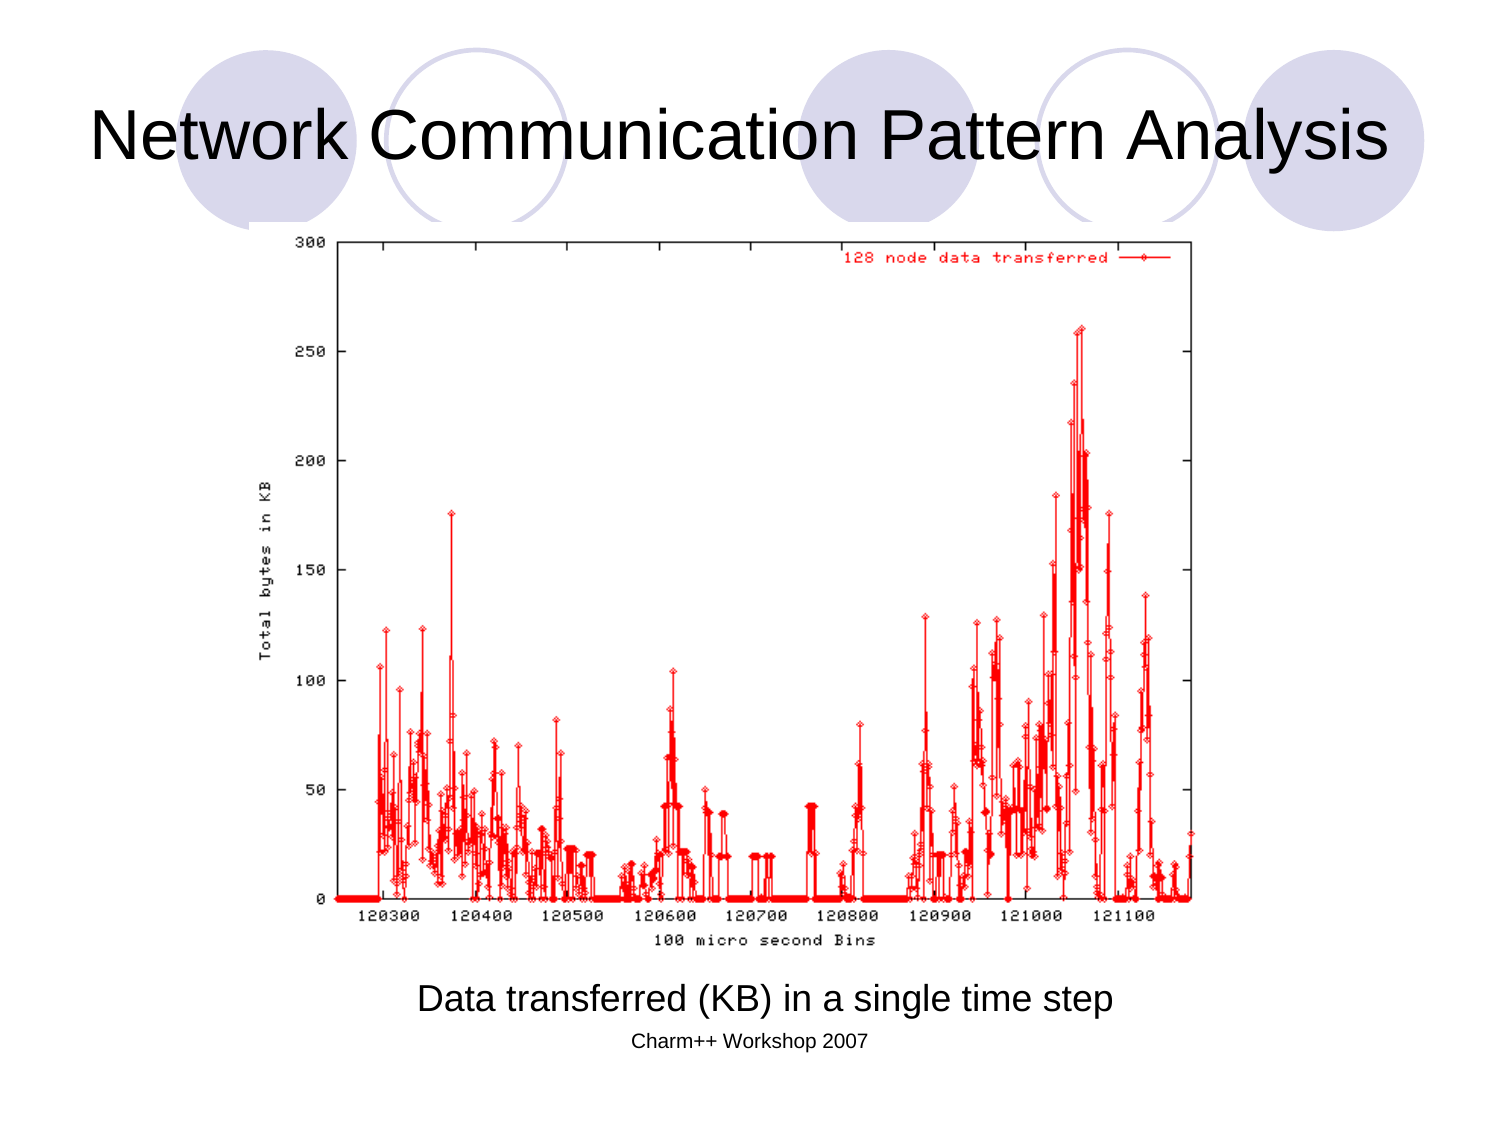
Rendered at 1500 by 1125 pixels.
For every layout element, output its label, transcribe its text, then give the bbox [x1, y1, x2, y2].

title Network Communication Pattern Analysis [75, 45, 1426, 233]
text_box Data transferred (KB) in a single time step [402, 974, 1130, 1027]
picture [249, 222, 1221, 951]
